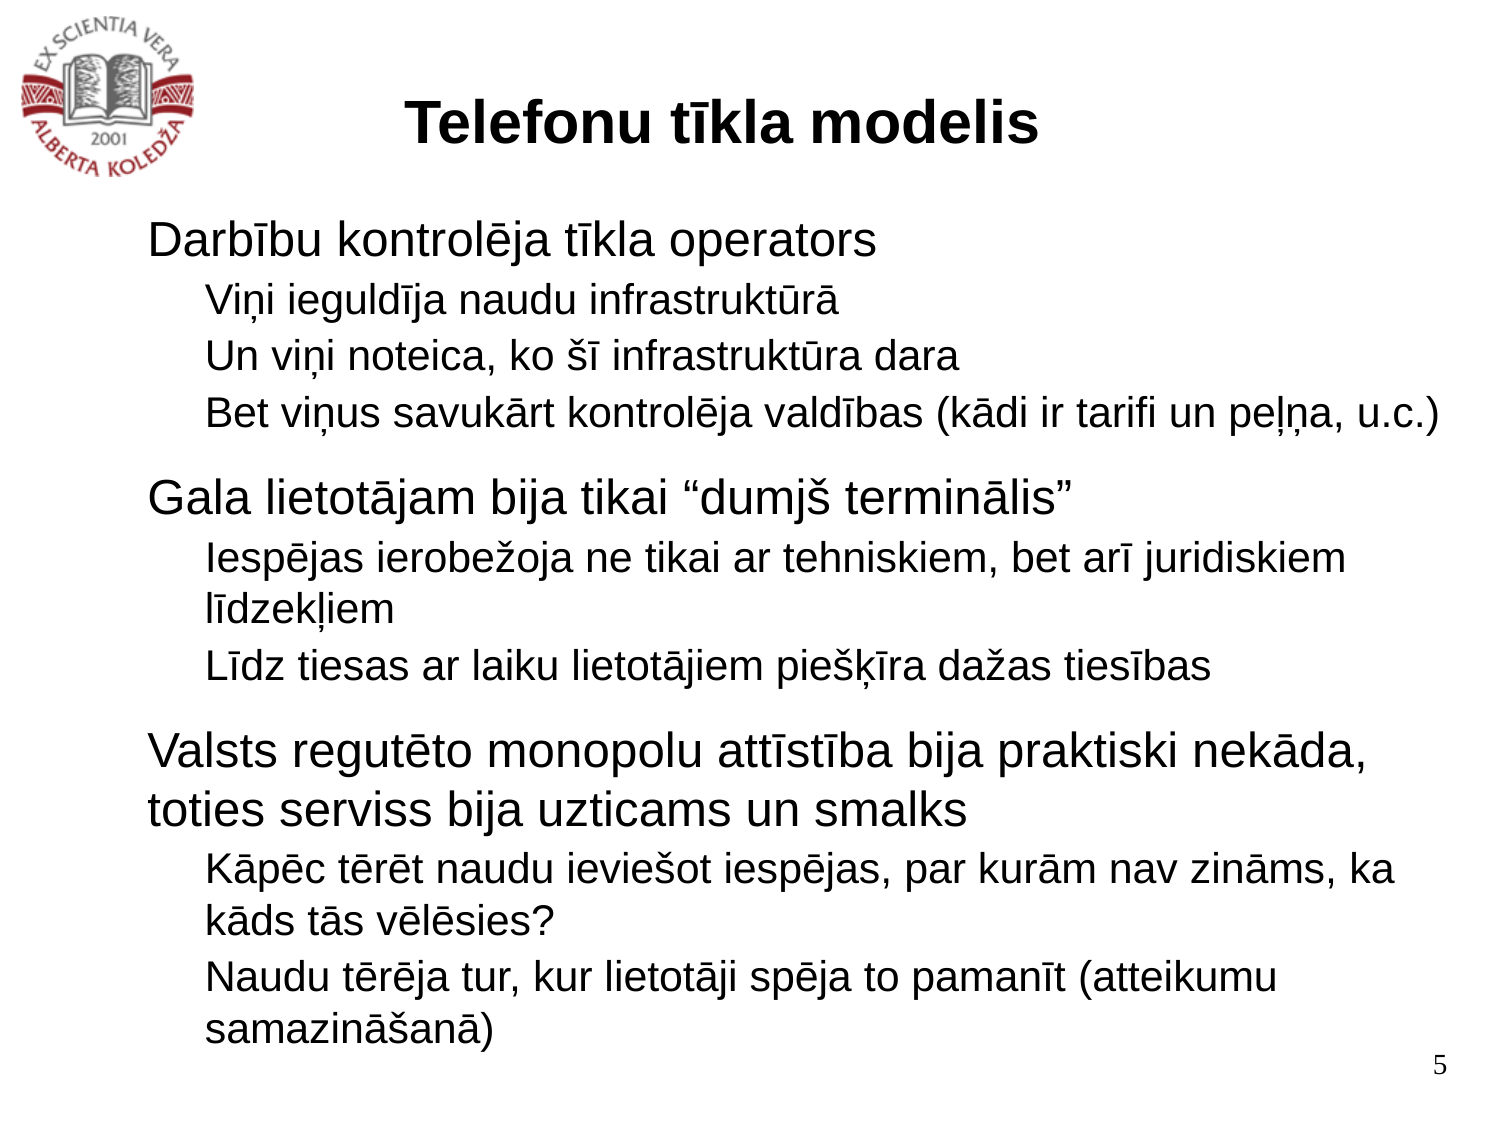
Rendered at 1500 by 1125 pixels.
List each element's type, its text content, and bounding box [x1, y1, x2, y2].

list Darbību kontrolēja tīkla operators Viņi ieguldīja naudu infrastruktūrā Un viņi noteica, ko šī infrastruktūra dara Bet viņus savukārt kontrolēja valdības (kādi ir tarifi un peļņa, u.c.) Gala lietotājam bija tikai “dumjš terminālis” Iespējas ierobežoja ne tikai ar tehniskiem, bet arī juridiskiem līdzekļiem Līdz tiesas ar laiku lietotājiem piešķīra dažas tiesības Valsts regutēto monopolu attīstība bija praktiski nekāda, toties serviss bija uzticams un smalks Kāpēc tērēt naudu ieviešot iespējas, par kurām nav zināms, ka kāds tās vēlēsies? Naudu tērēja tur, kur lietotāji spēja to pamanīt (atteikumu samazināšanā) [74, 200, 1463, 1101]
title Telefonu tīkla modelis [50, 62, 1374, 175]
text_box <skaitlis> [1312, 1037, 1463, 1101]
picture [21, 16, 194, 177]
